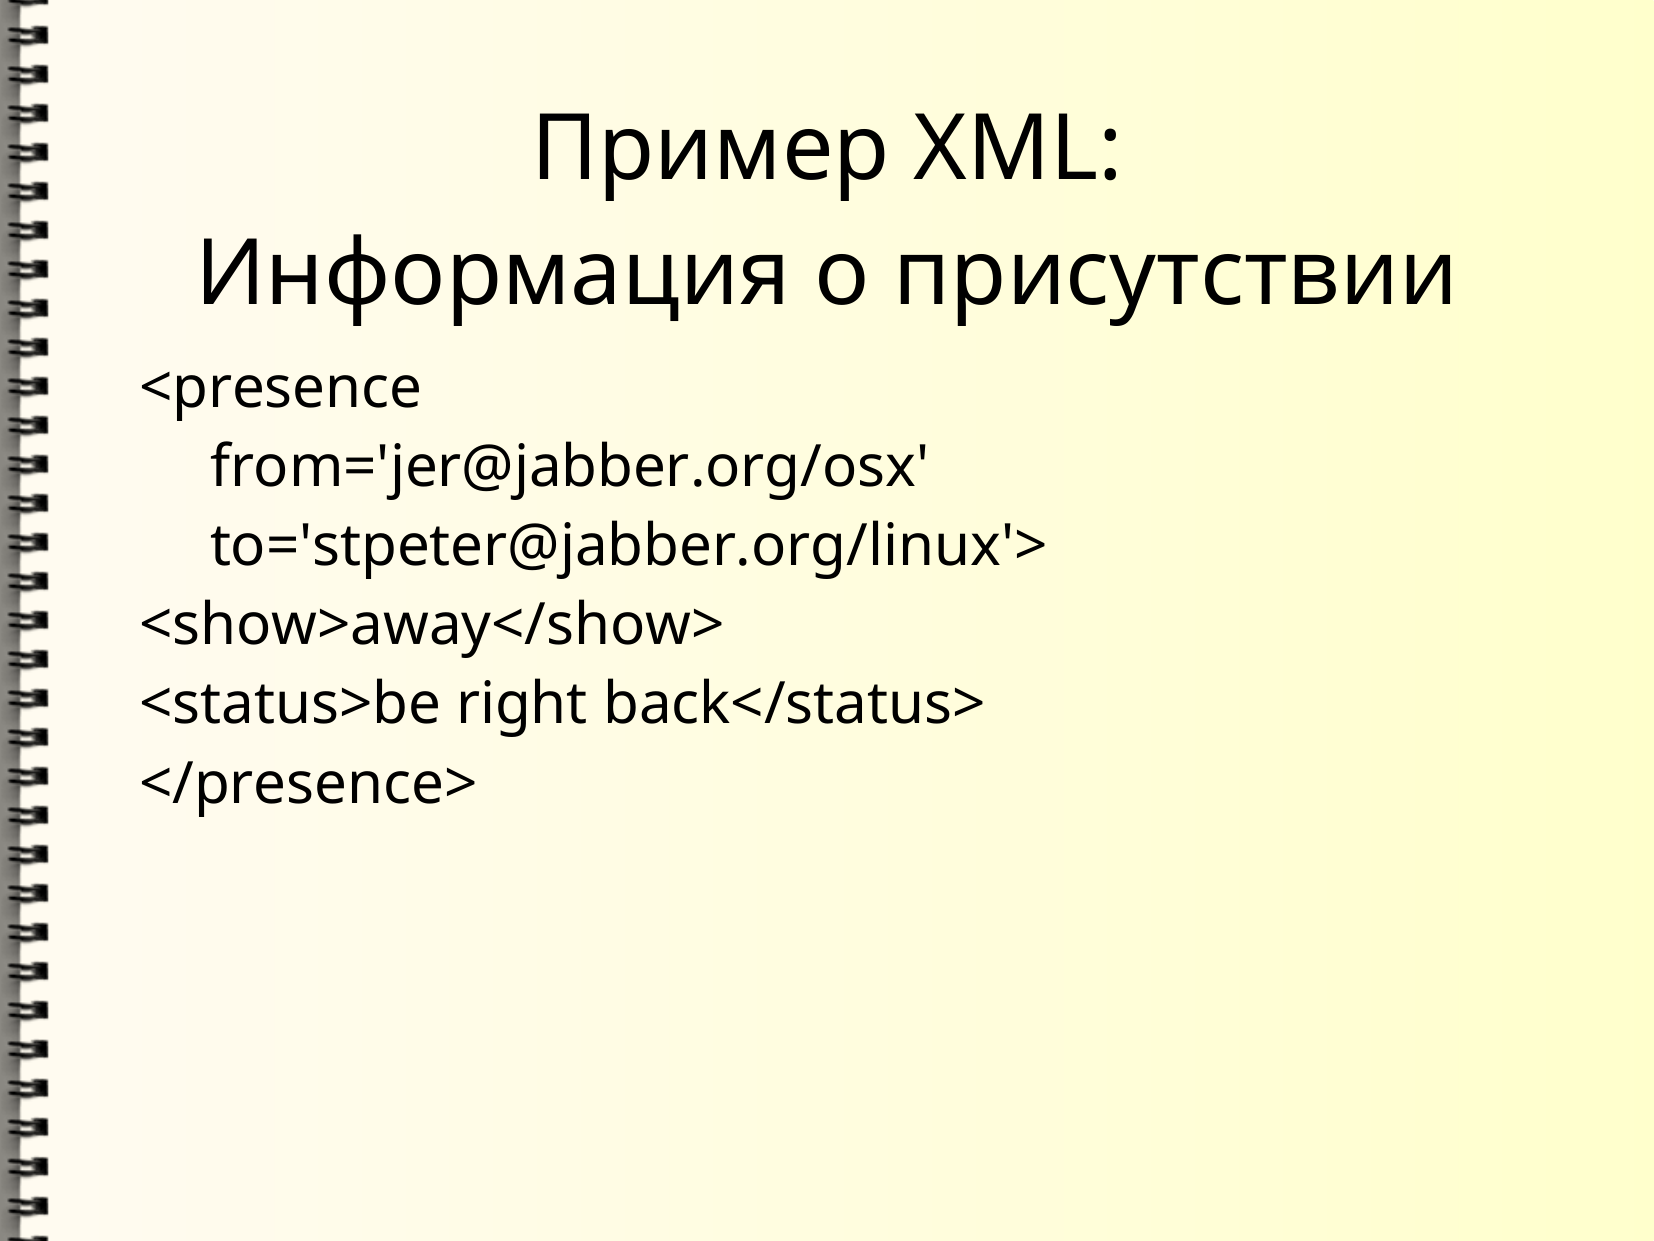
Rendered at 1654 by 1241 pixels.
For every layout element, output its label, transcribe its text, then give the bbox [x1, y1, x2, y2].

title Пример XML: Информация о присутствии [121, 92, 1534, 321]
list <presence from='jer@jabber.org/osx' to='stpeter@jabber.org/linux'> <show>away</show> <status>be right back</status> </presence> [121, 344, 1534, 1127]
picture [0, 0, 1654, 1241]
